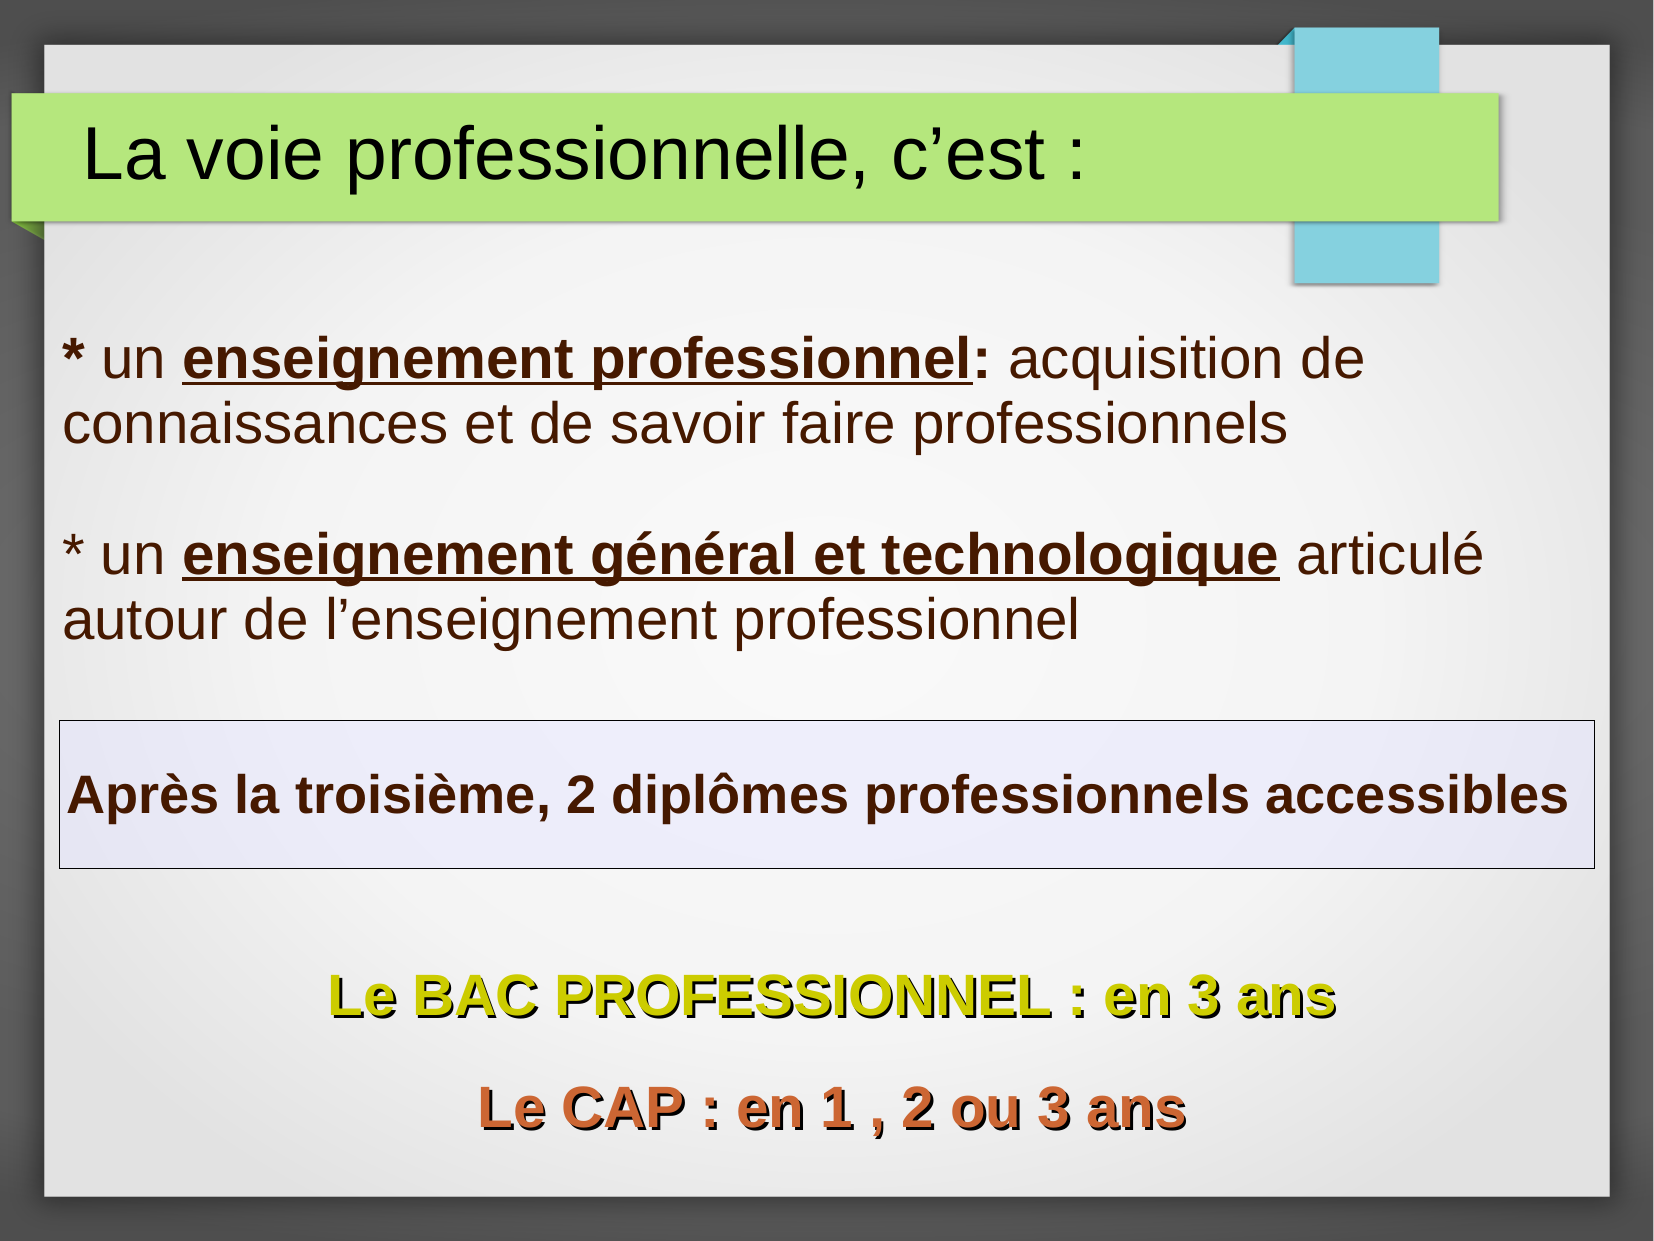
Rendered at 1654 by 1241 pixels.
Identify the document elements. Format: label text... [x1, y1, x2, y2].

text_box Le BAC PROFESSIONNEL : en 3 ans [0, 921, 1654, 1033]
text_box * un enseignement professionnel: acquisition de connaissances et de savoir faire professionnels * un enseignement général et technologique articulé autour de l’enseignement professionnel [47, 318, 1594, 662]
text_box Le CAP : en 1 , 2 ou 3 ans [0, 1033, 1654, 1182]
title La voie professionnelle, c’est : [82, 94, 1264, 213]
picture [0, 1182, 1654, 1241]
text_box Après la troisième, 2 diplômes professionnels accessibles [59, 720, 1595, 869]
picture [0, 0, 1654, 921]
